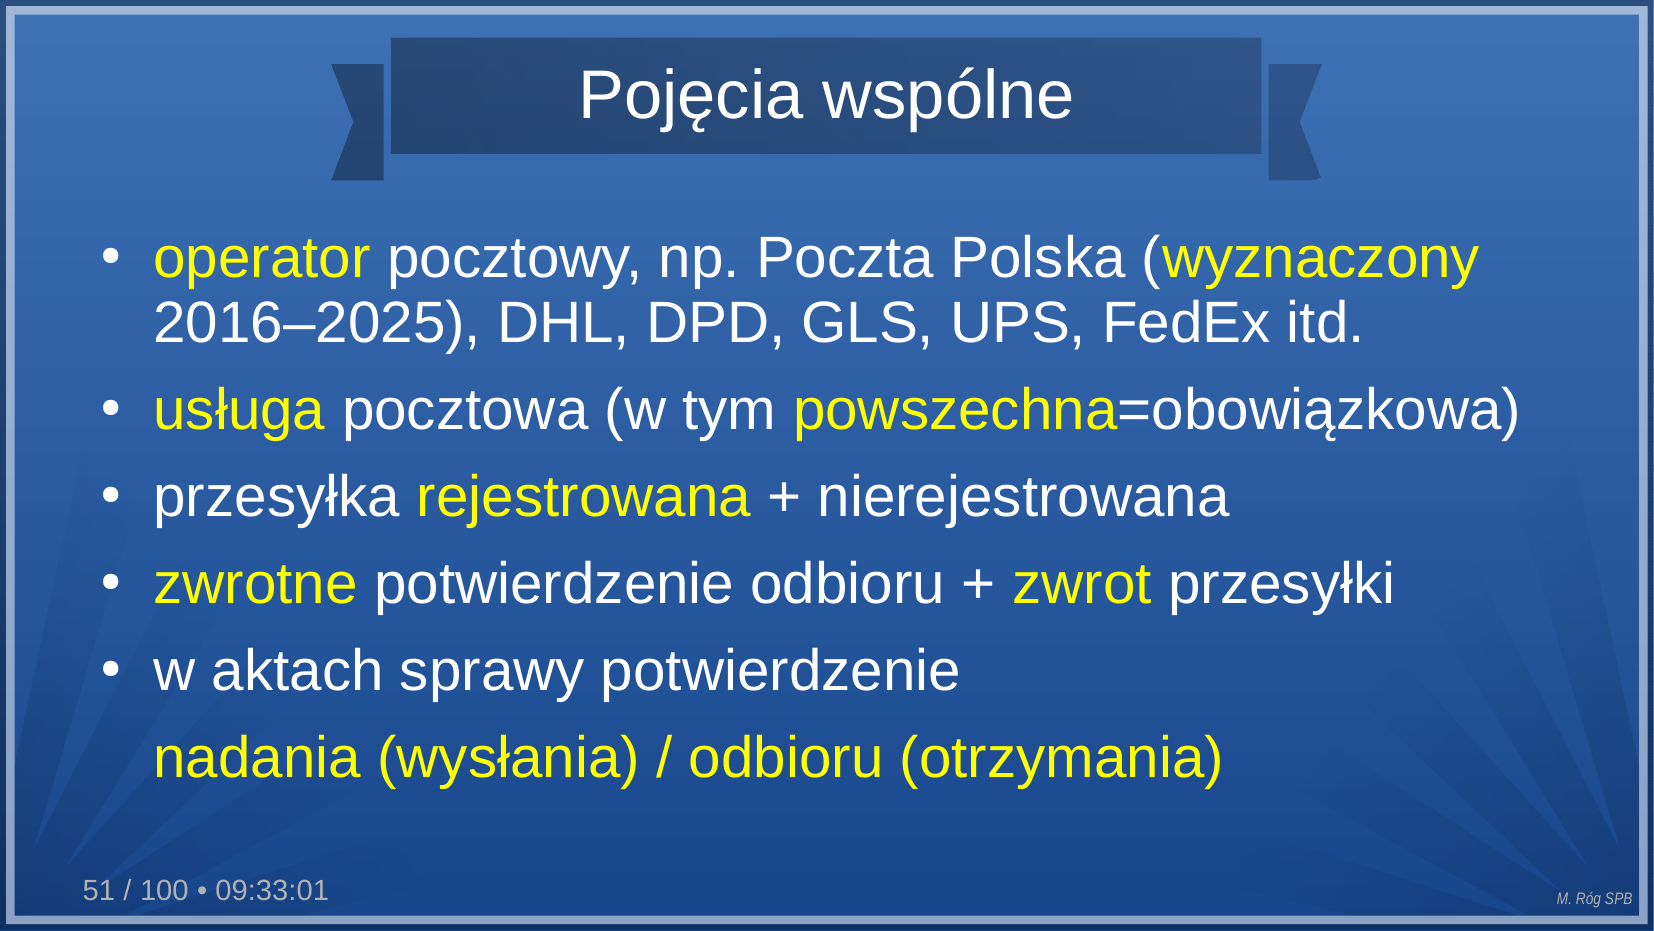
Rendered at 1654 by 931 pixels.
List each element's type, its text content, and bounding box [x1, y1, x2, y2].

list operator pocztowy, np. Poczta Polska (wyznaczony 2016–2025), DHL, DPD, GLS, UPS, FedEx itd. usługa pocztowa (w tym powszechna=obowiązkowa) przesyłka rejestrowana + nierejestrowana zwrotne potwierdzenie odbioru + zwrot przesyłki w aktach sprawy potwierdzenie nadania (wysłania) / odbioru (otrzymania) [82, 224, 1571, 848]
title Pojęcia wspólne [389, 35, 1264, 154]
